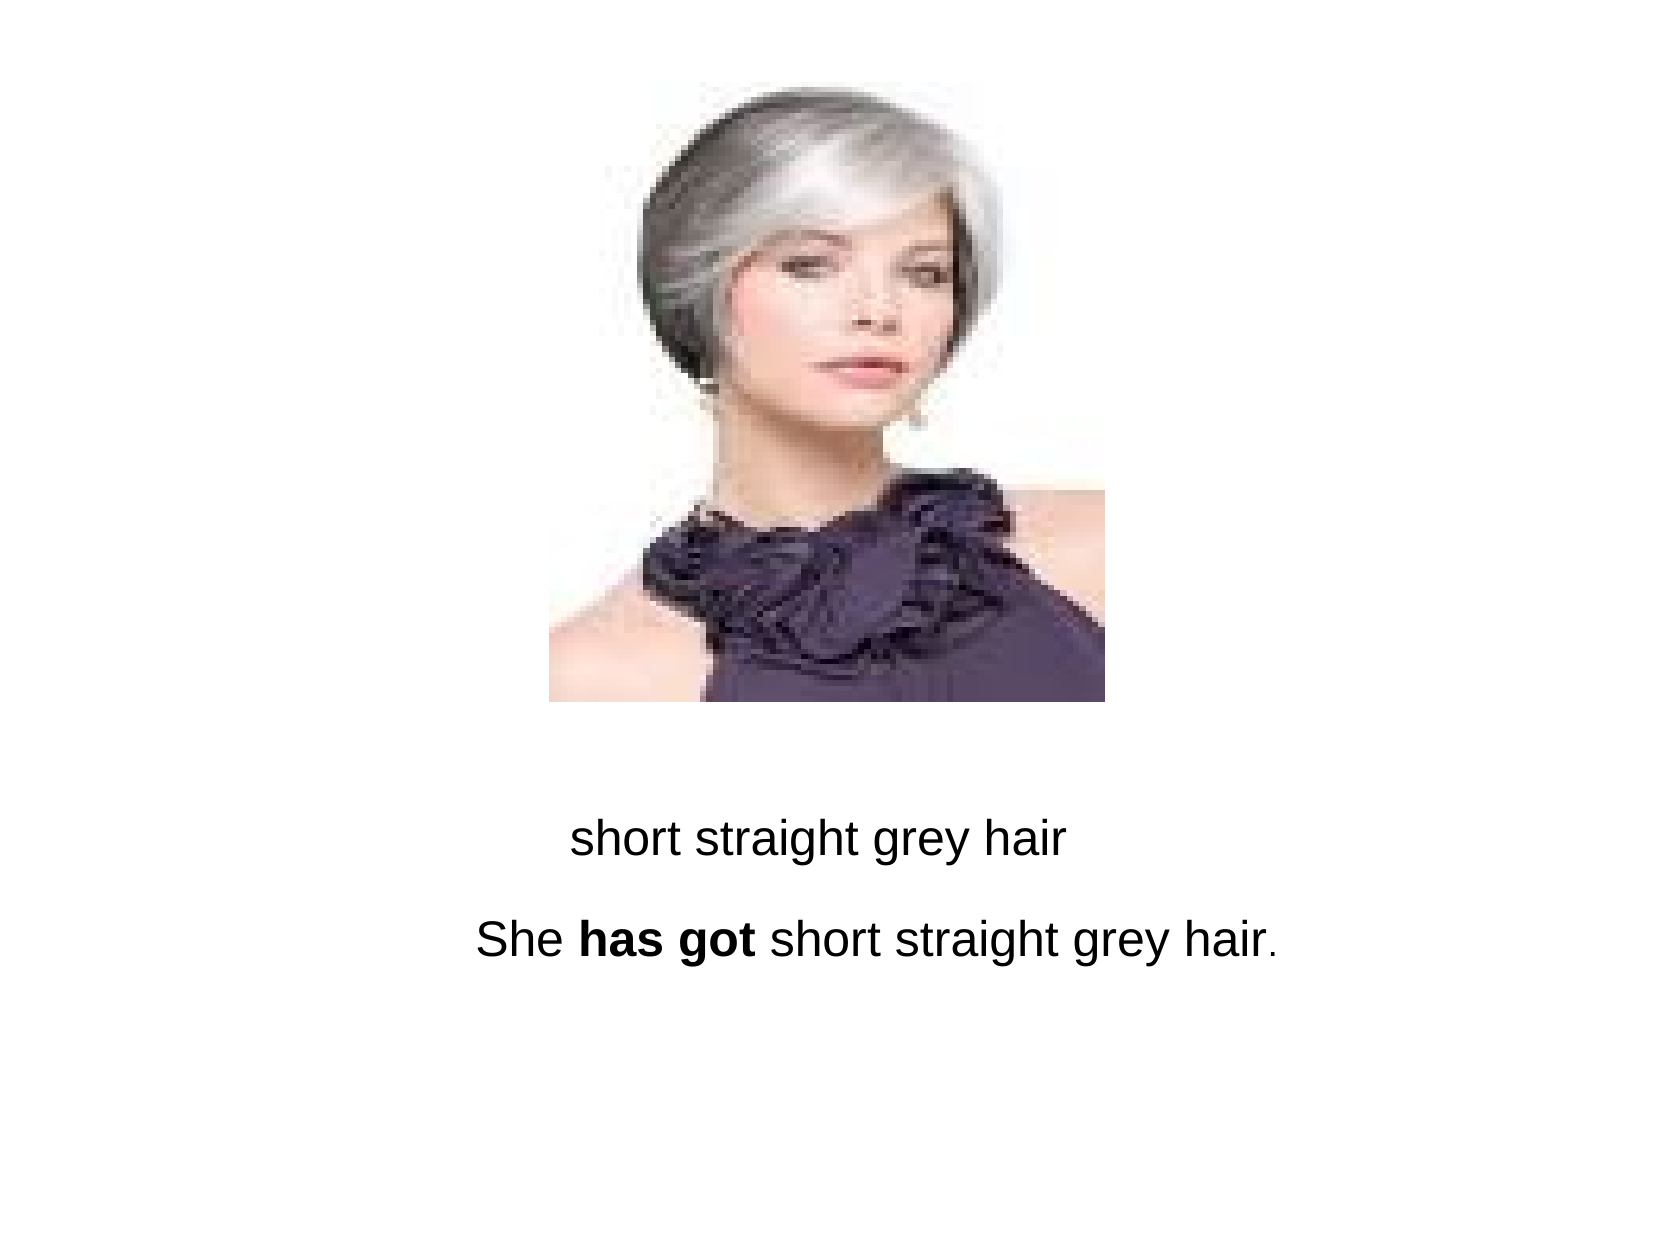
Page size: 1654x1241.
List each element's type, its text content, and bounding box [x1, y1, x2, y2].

picture [549, 82, 1105, 702]
text_box short straight grey hair [555, 803, 1082, 874]
text_box She has got short straight grey hair. [460, 903, 1293, 975]
